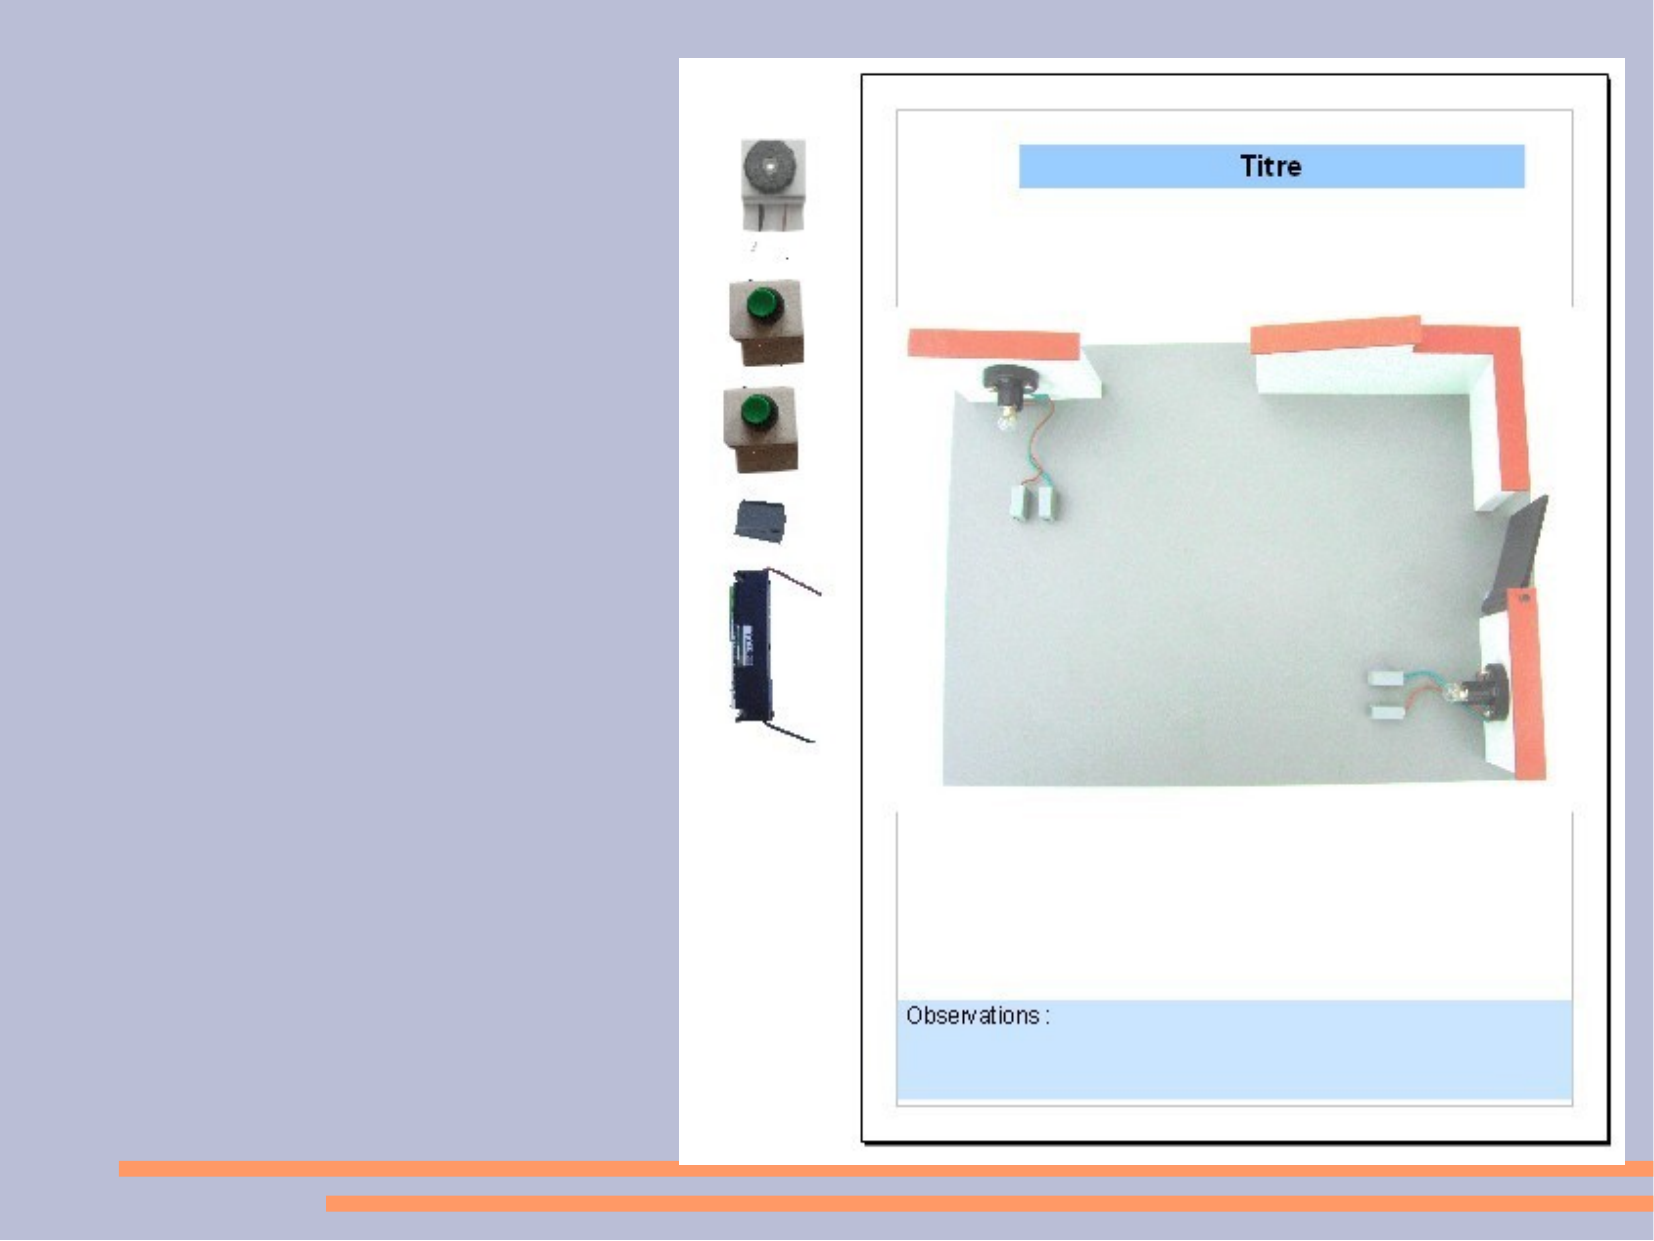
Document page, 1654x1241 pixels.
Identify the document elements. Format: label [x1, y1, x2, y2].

picture [679, 58, 1625, 1165]
